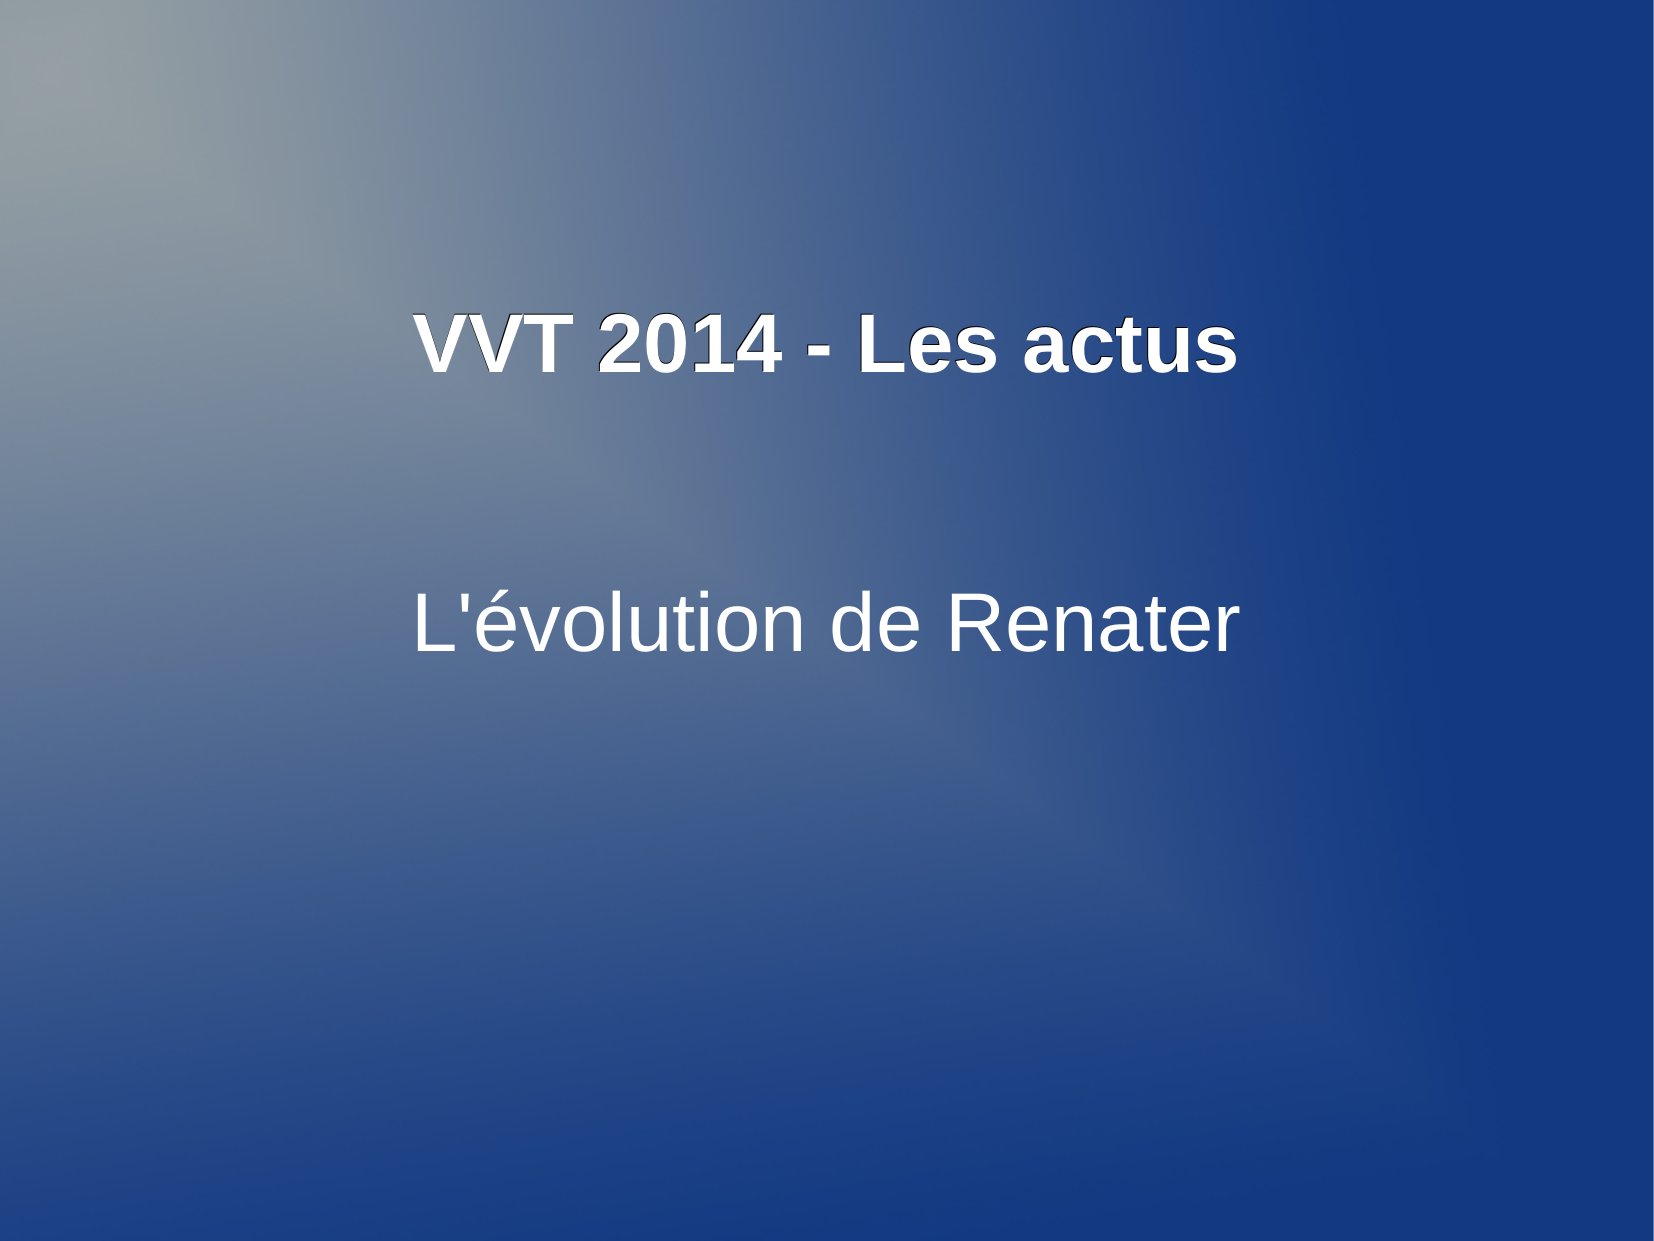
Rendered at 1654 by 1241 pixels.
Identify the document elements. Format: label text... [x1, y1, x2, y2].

picture [0, 0, 1654, 1241]
subtitle VVT 2014 - Les actus L'évolution de Renater [82, 49, 1571, 1010]
